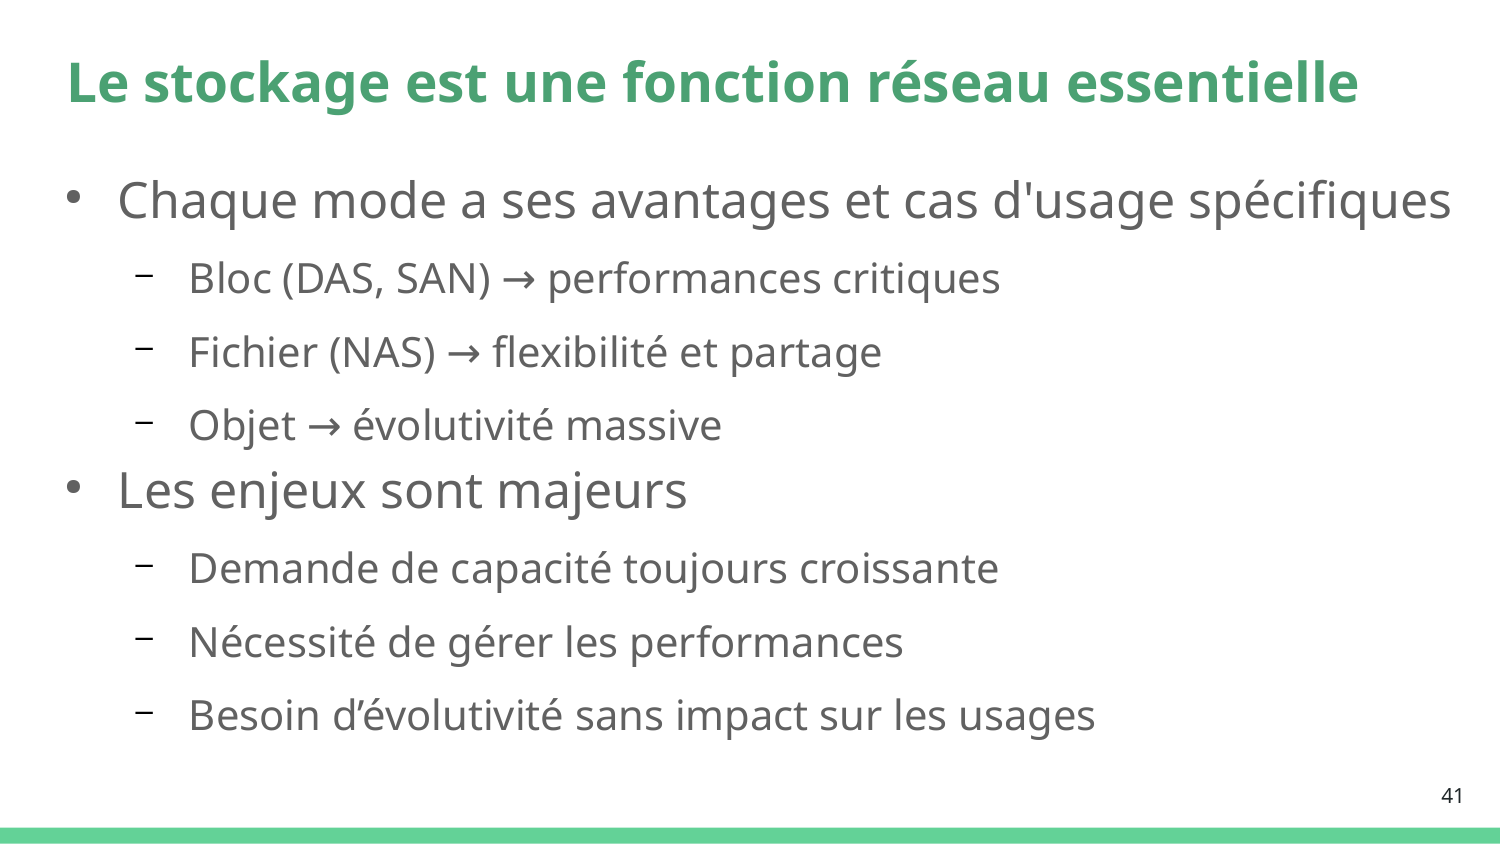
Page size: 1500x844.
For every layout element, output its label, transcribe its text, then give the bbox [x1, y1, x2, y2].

title Le stockage est une fonction réseau essentielle [51, 23, 1449, 148]
slide_number <numéro> [1389, 764, 1480, 830]
list Chaque mode a ses avantages et cas d'usage spécifiques Bloc (DAS, SAN) → performances critiques Fichier (NAS) → flexibilité et partage Objet → évolutivité massive Les enjeux sont majeurs Demande de capacité toujours croissante Nécessité de gérer les performances Besoin d’évolutivité sans impact sur les usages [36, 144, 1464, 798]
